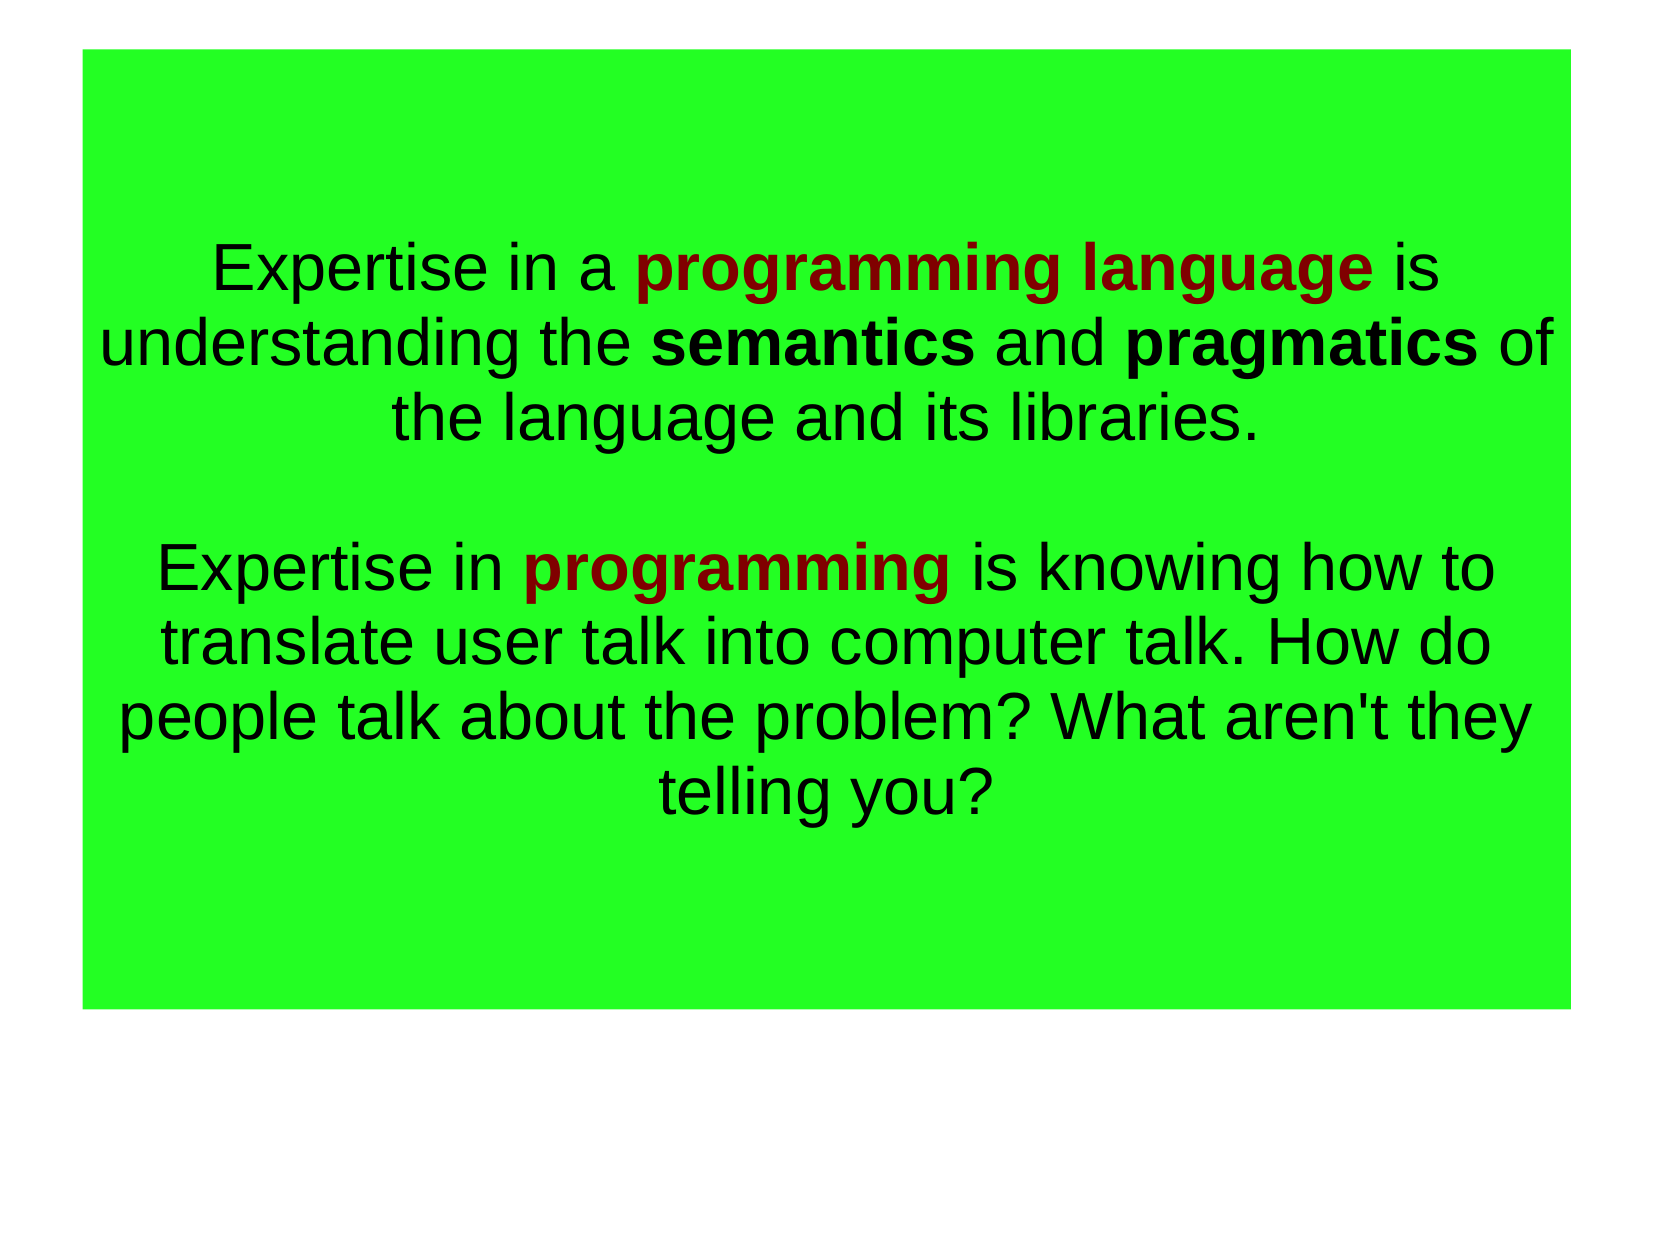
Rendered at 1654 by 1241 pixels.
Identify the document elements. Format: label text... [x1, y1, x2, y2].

subtitle Expertise in a programming language is understanding the semantics and pragmatics of the language and its libraries. Expertise in programming is knowing how to translate user talk into computer talk. How do people talk about the problem? What aren't they telling you? [82, 49, 1571, 1010]
